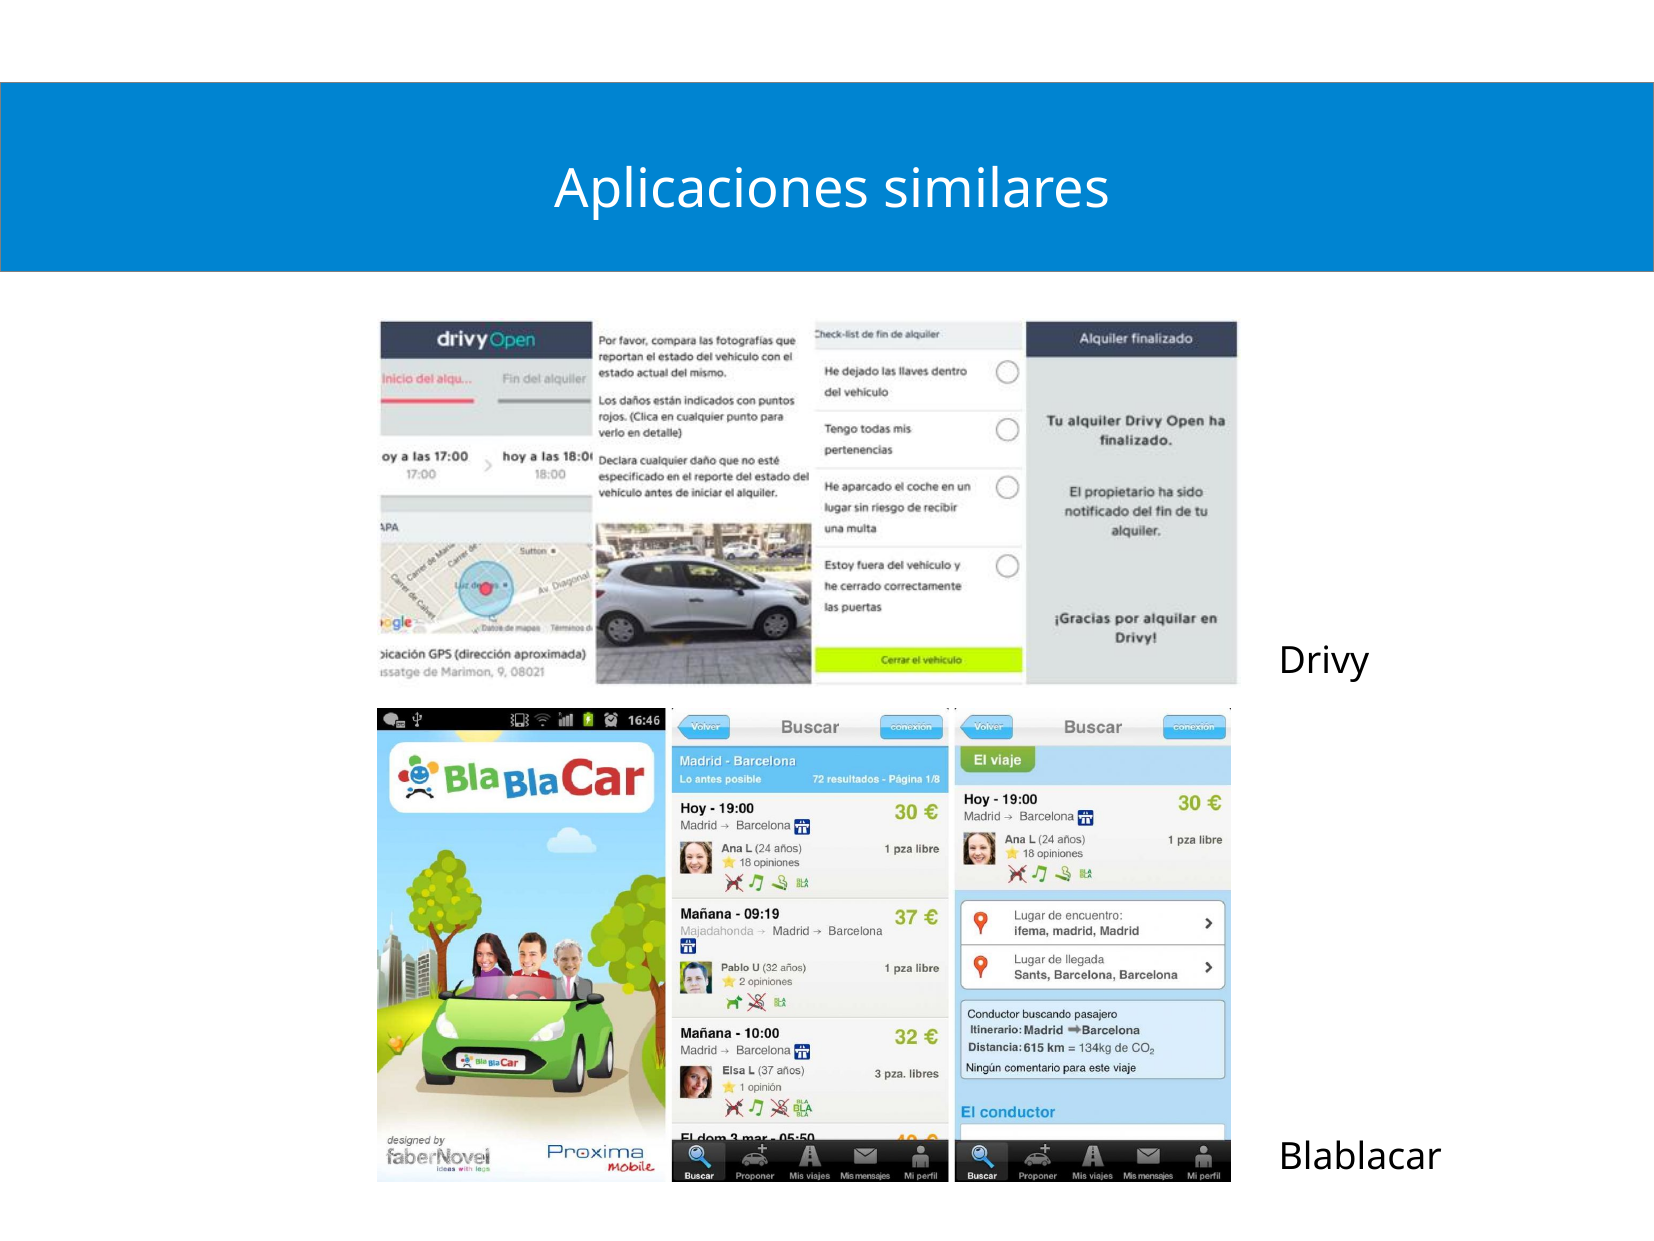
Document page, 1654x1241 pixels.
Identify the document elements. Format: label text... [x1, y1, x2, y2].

picture [377, 318, 1241, 688]
text_box Aplicaciones similares [271, 141, 1394, 221]
text_box Blablacar [1263, 1122, 1548, 1181]
picture [377, 708, 1231, 1182]
text_box [0, 82, 1654, 272]
text_box Drivy [1263, 625, 1548, 685]
